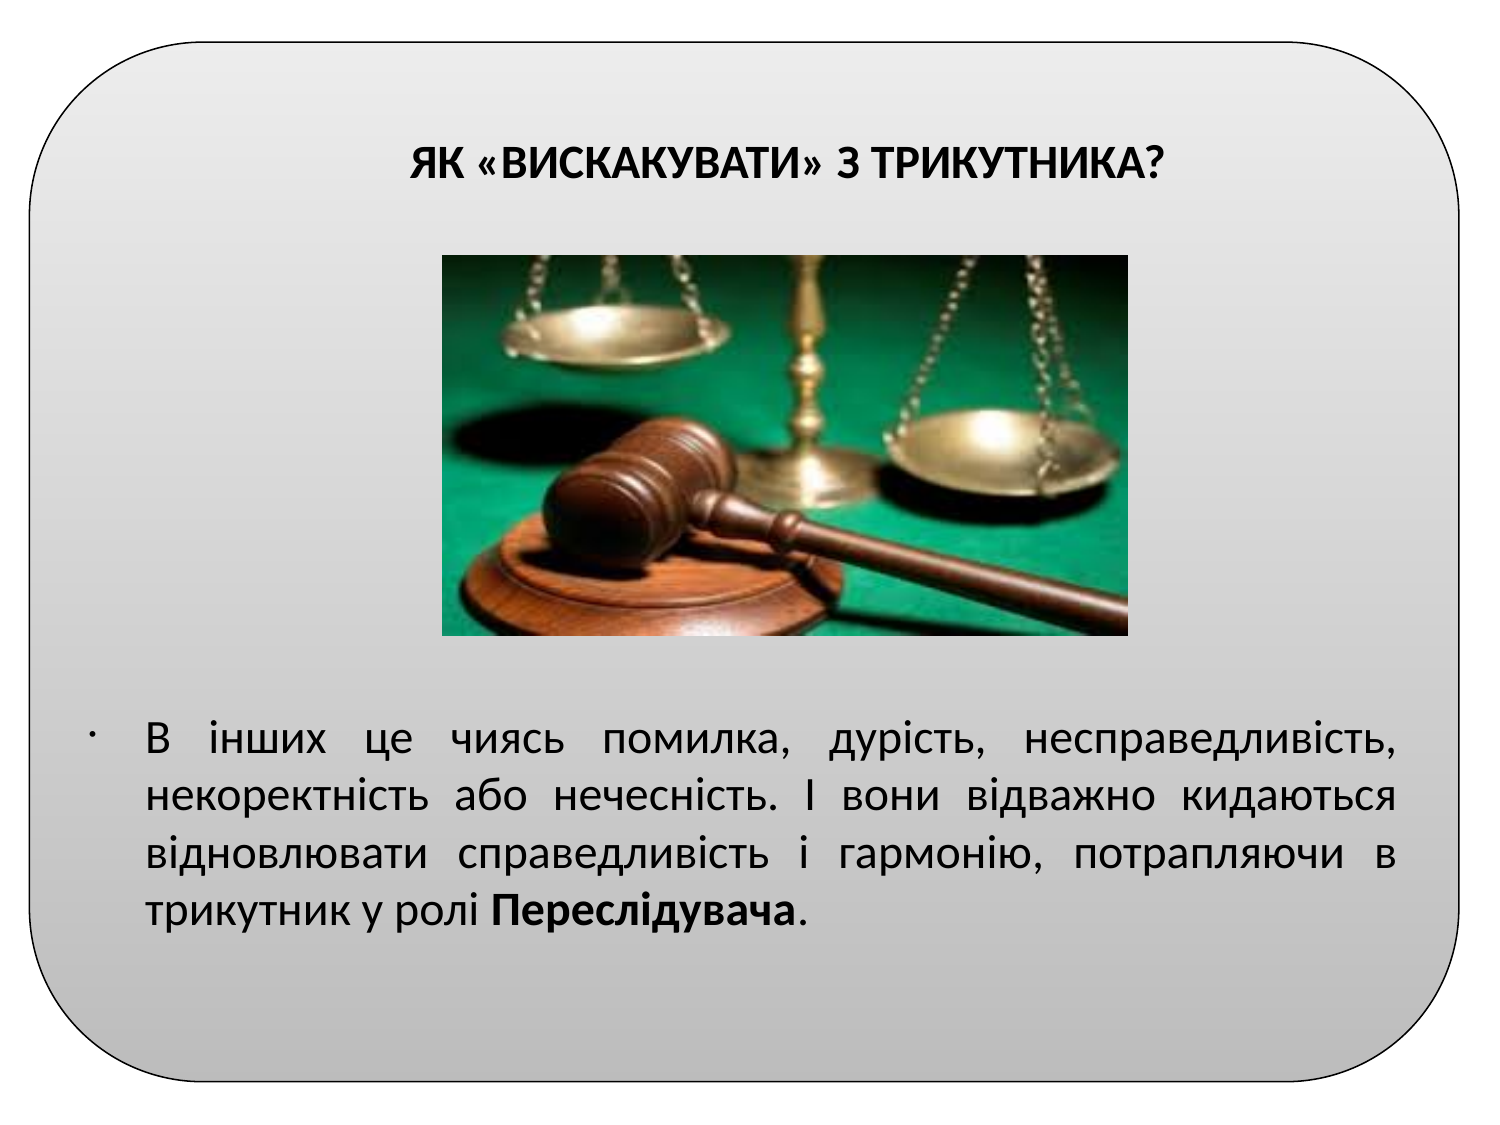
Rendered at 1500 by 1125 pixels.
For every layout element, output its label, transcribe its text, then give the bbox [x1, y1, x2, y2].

picture [442, 255, 1128, 636]
text_box ЯК «ВИСКАКУВАТИ» З ТРИКУТНИКА? В інших це чиясь помилка, дурість, несправедливість, некоректність або нечесність. І вони відважно кидаються відновлювати справедливість і гармонію, потрапляючи в трикутник у ролі Переслідувача. [29, 42, 1459, 1082]
